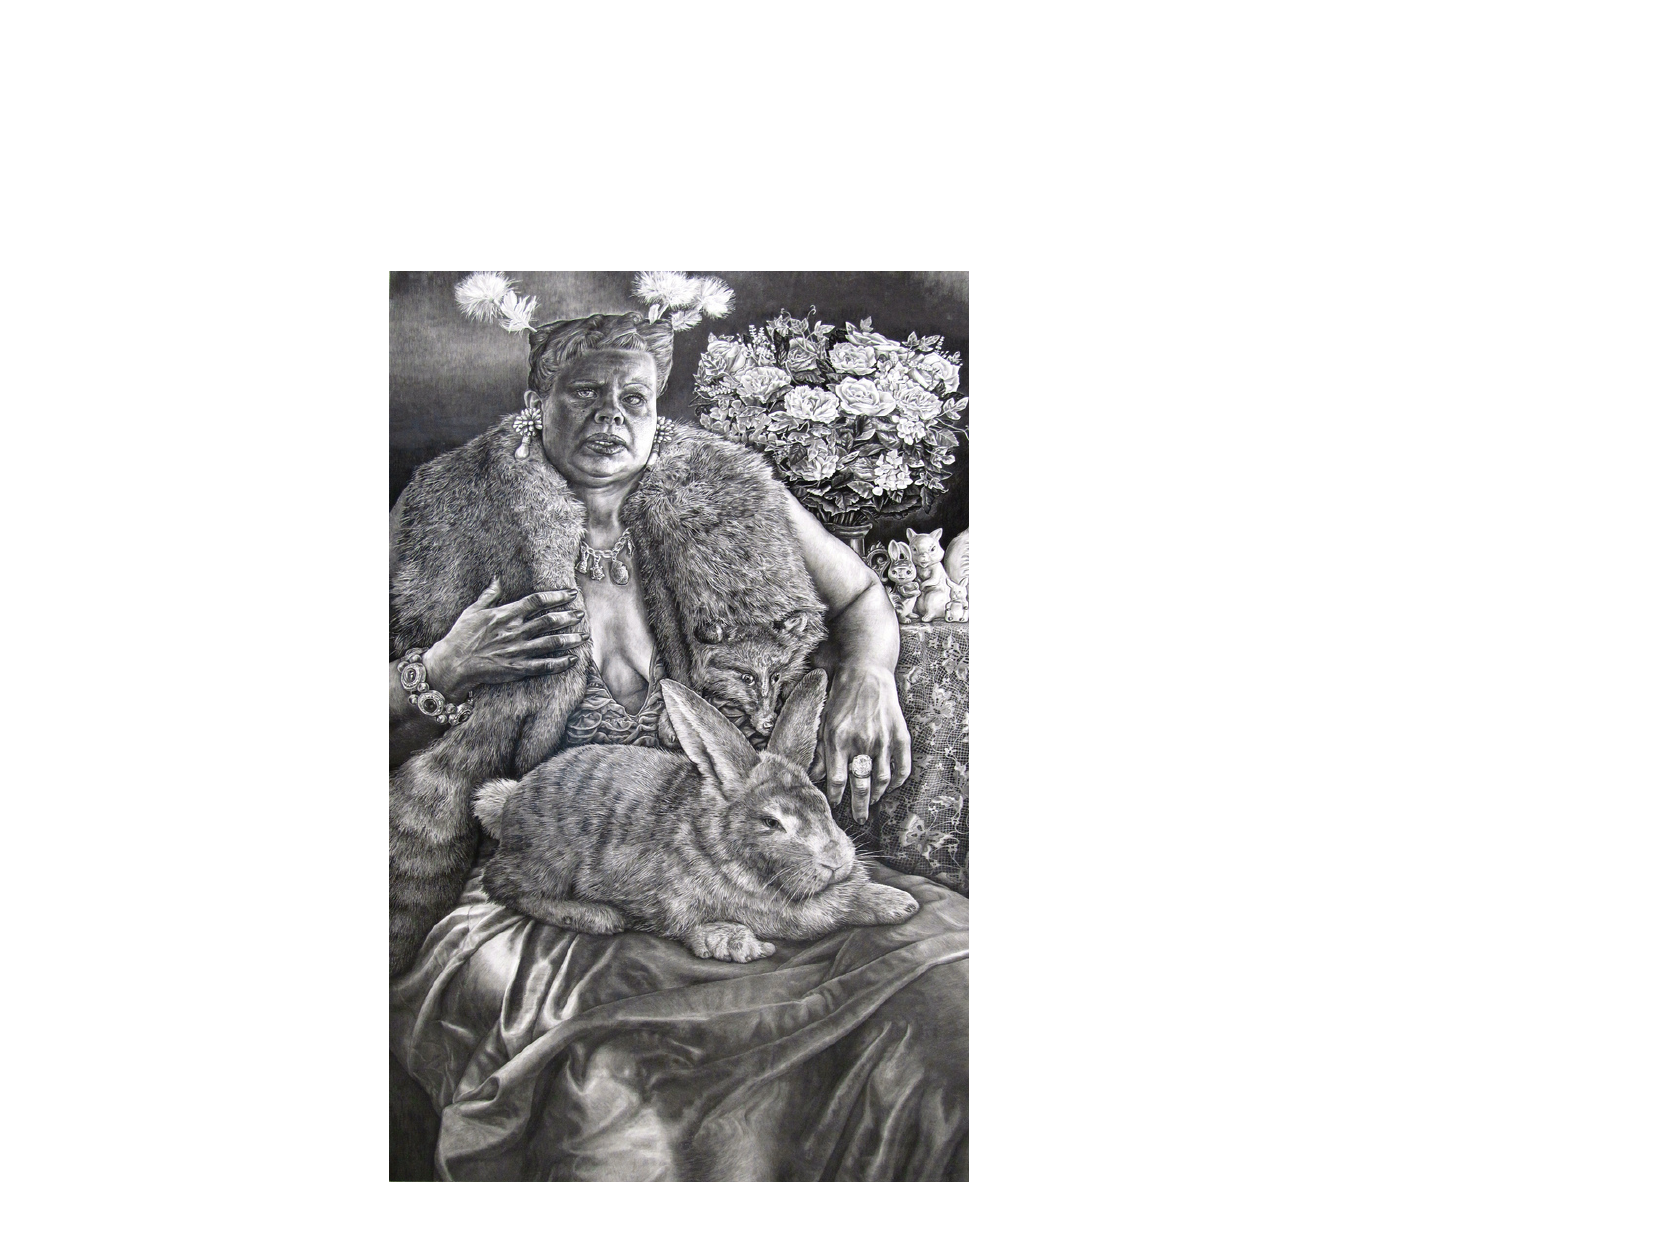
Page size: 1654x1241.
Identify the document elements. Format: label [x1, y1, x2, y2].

picture [389, 271, 969, 1182]
